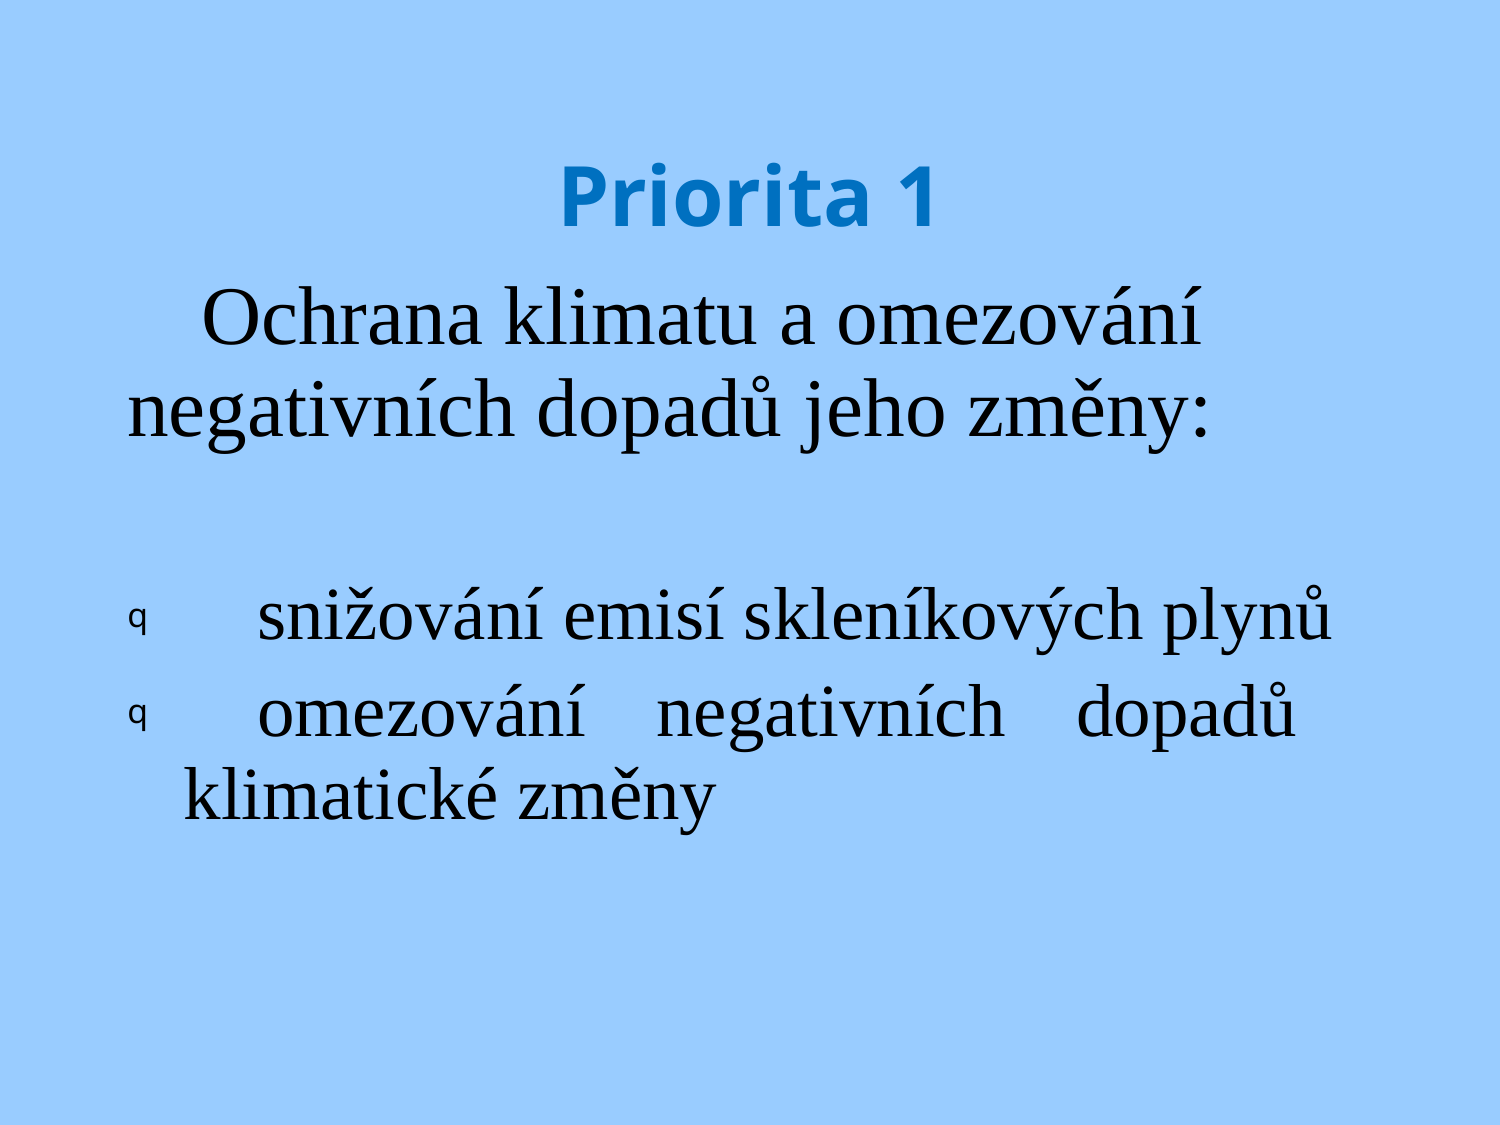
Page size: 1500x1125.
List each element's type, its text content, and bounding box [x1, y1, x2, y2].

title Priorita 1 [112, 99, 1388, 262]
list Ochrana klimatu a omezování negativních dopadů jeho změny: snižování emisí skleníkových plynů omezování negativních dopadů klimatické změny [112, 262, 1388, 950]
